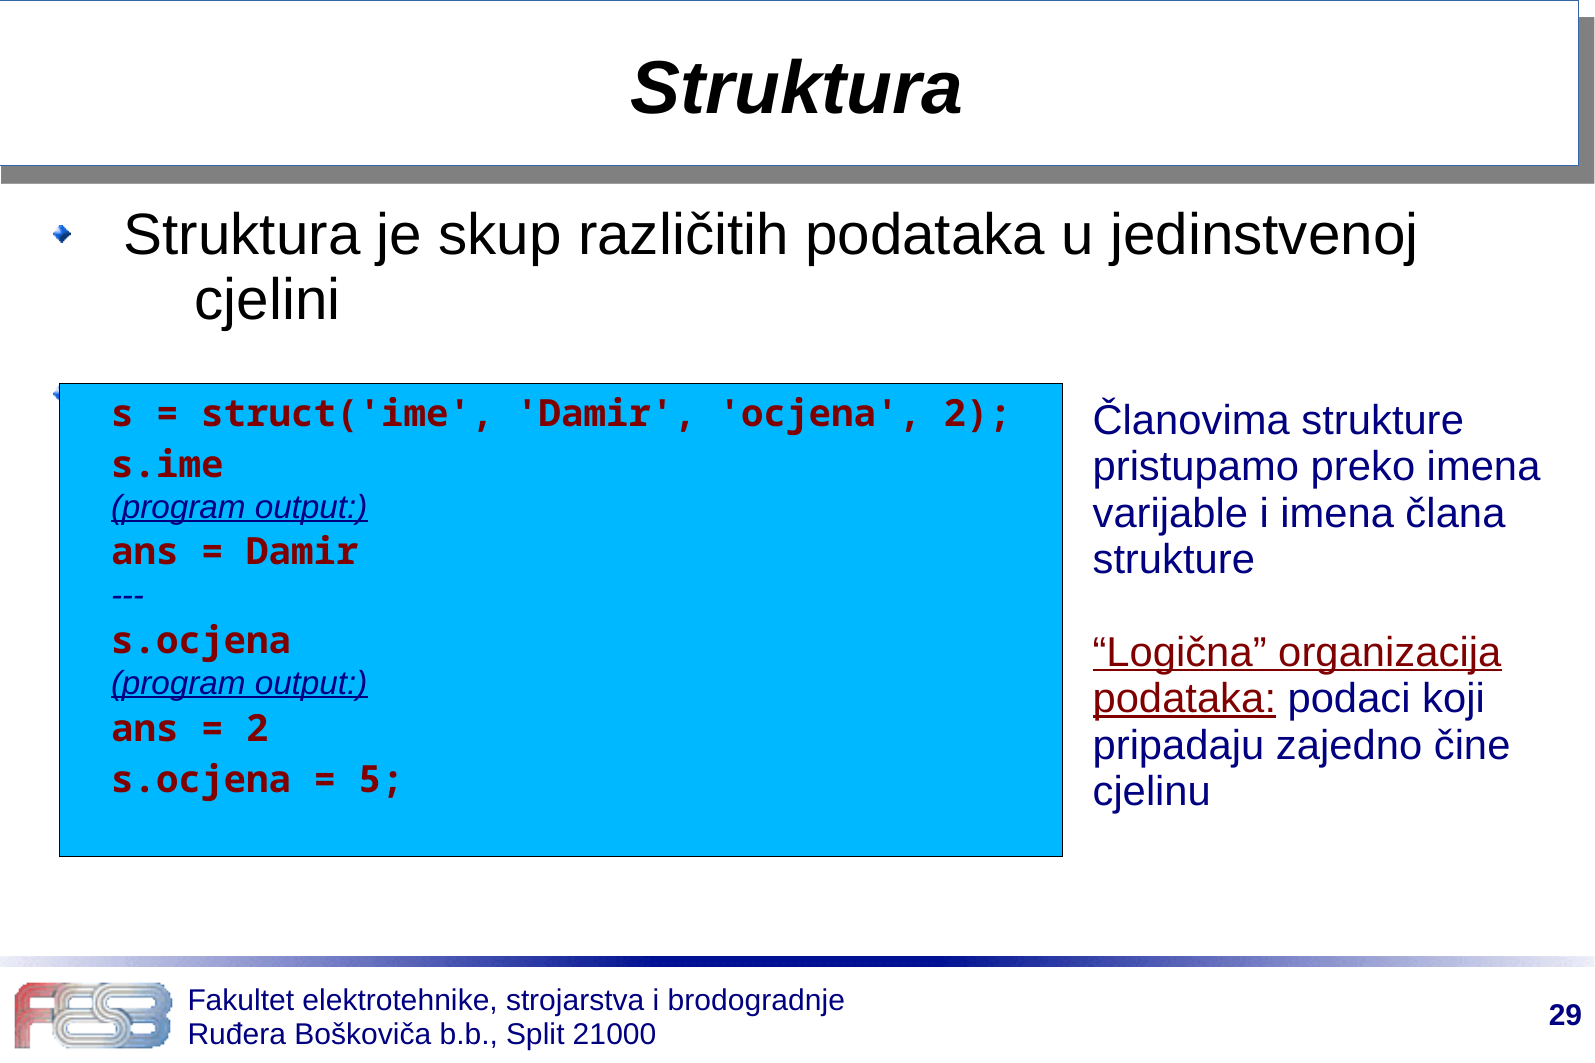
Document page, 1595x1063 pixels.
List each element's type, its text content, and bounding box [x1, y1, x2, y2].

title Struktura [0, 0, 1595, 175]
picture [0, 956, 1595, 967]
text_box Članovima strukture pristupamo preko imena varijable i imena člana strukture “Logična” organizacija podataka: podaci koji pripadaju zajedno čine cjelinu [1092, 396, 1565, 857]
picture [9, 975, 177, 1059]
list Struktura je skup različitih podataka u jedinstvenoj cjelini [29, 201, 1565, 944]
text_box s = struct('ime', 'Damir', 'ocjena', 2); s.ime (program output:) ans = Damir --- s.ocjena (program output:) ans = 2 s.ocjena = 5; [59, 383, 1063, 857]
